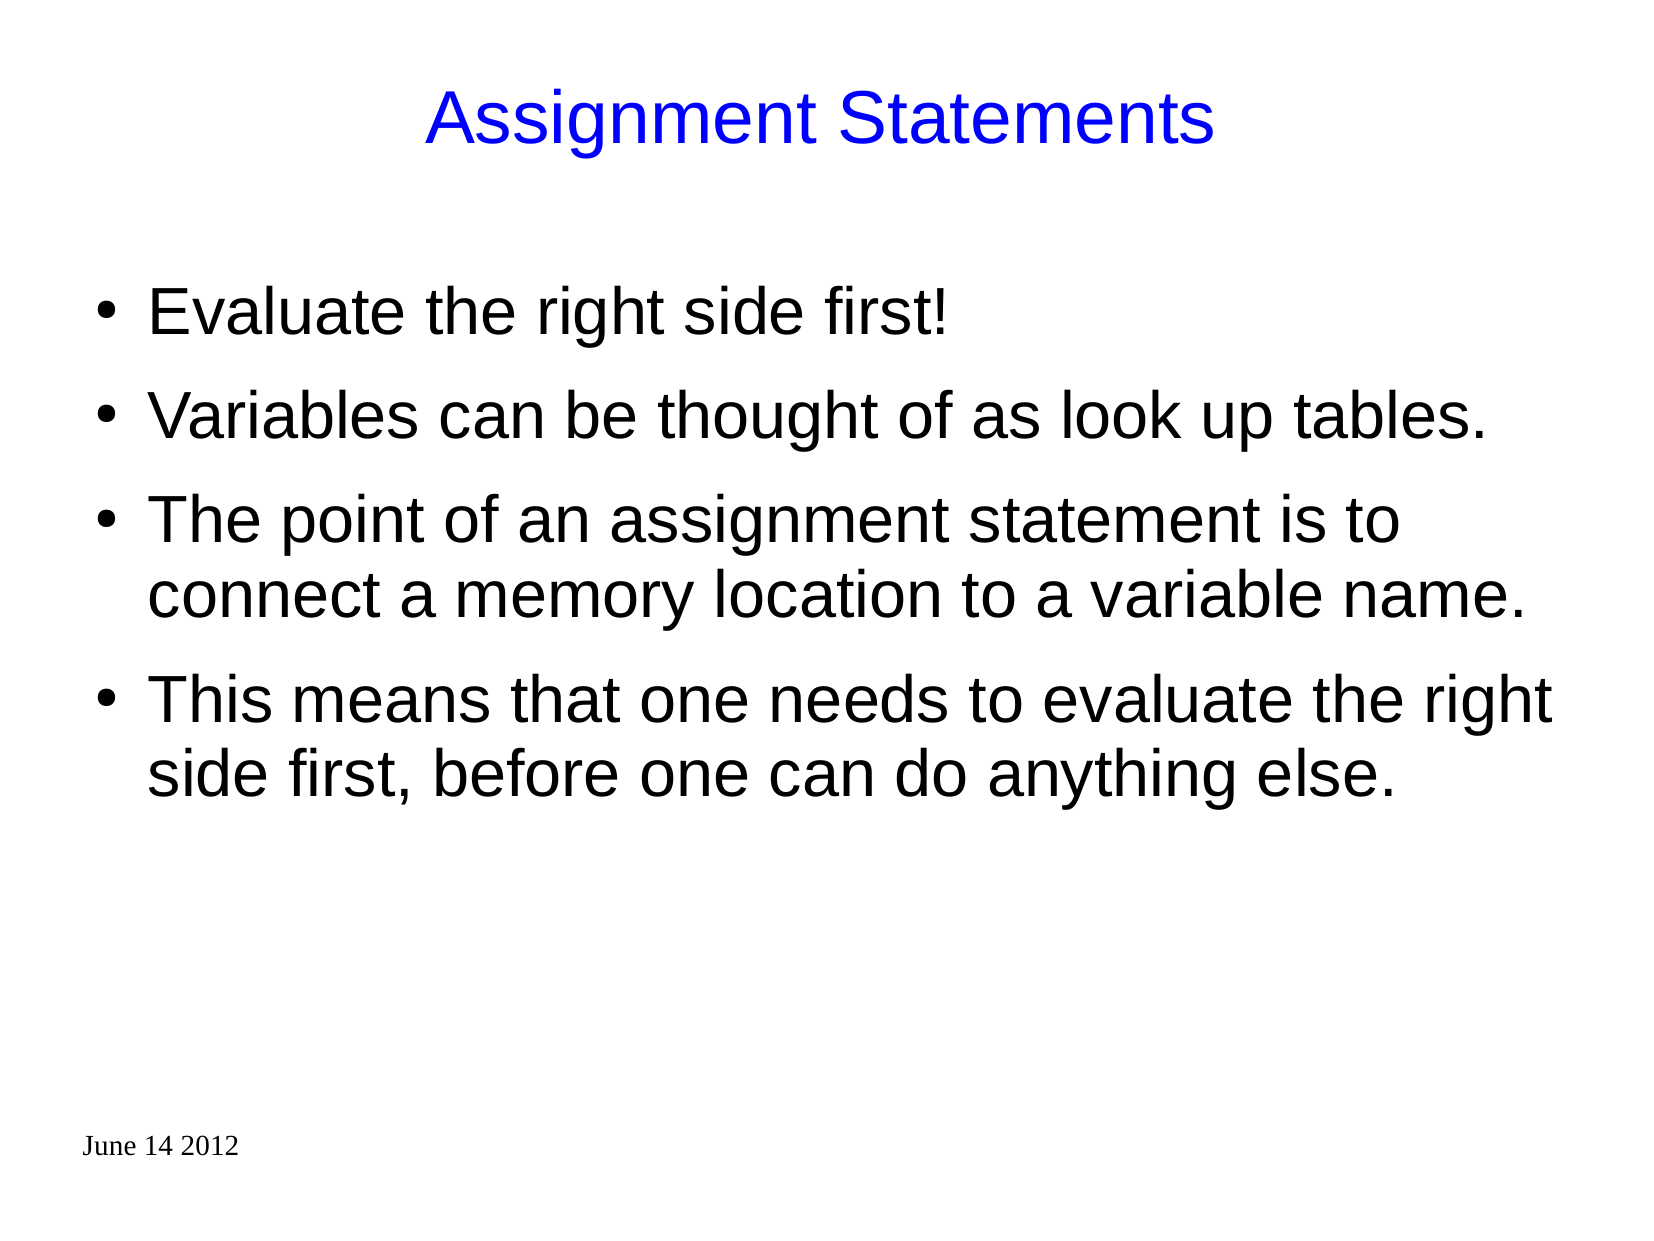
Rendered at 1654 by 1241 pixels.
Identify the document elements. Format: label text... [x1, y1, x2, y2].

title Assignment Statements [76, 58, 1565, 178]
list Evaluate the right side first! Variables can be thought of as look up tables. The point of an assignment statement is to connect a memory location to a variable name. This means that one needs to evaluate the right side first, before one can do anything else. [76, 274, 1565, 1093]
